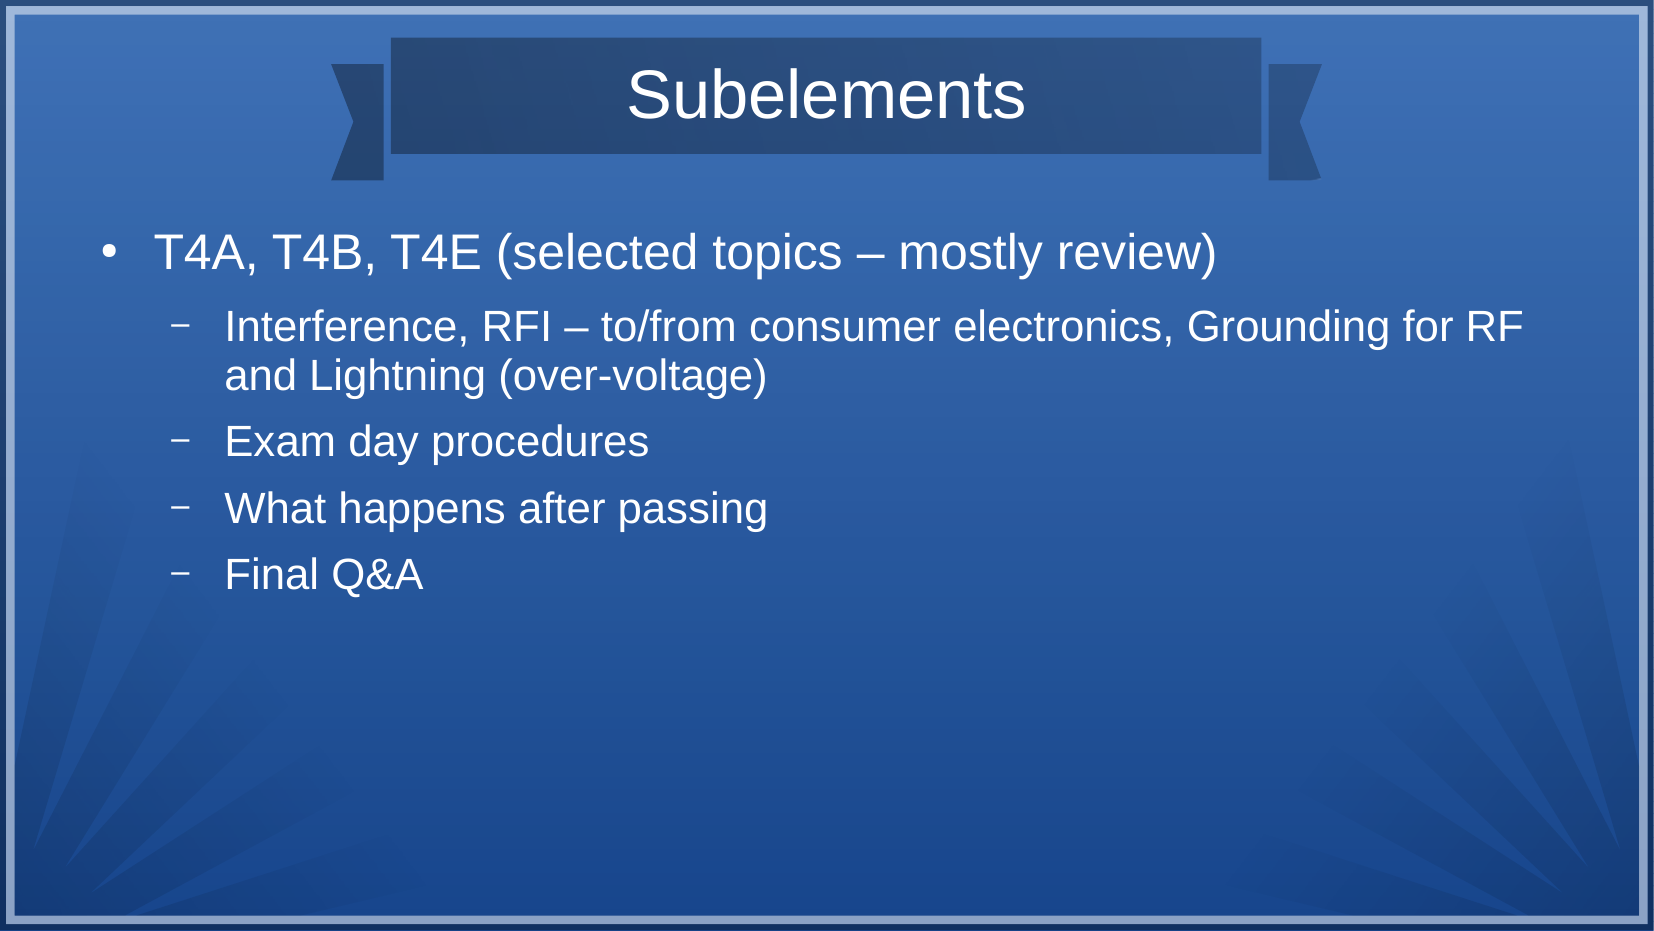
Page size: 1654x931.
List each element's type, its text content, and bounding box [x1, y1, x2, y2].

title Subelements [389, 35, 1264, 154]
list T4A, T4B, T4E (selected topics – mostly review) Interference, RFI – to/from consumer electronics, Grounding for RF and Lightning (over-voltage) Exam day procedures What happens after passing Final Q&A [82, 224, 1571, 848]
